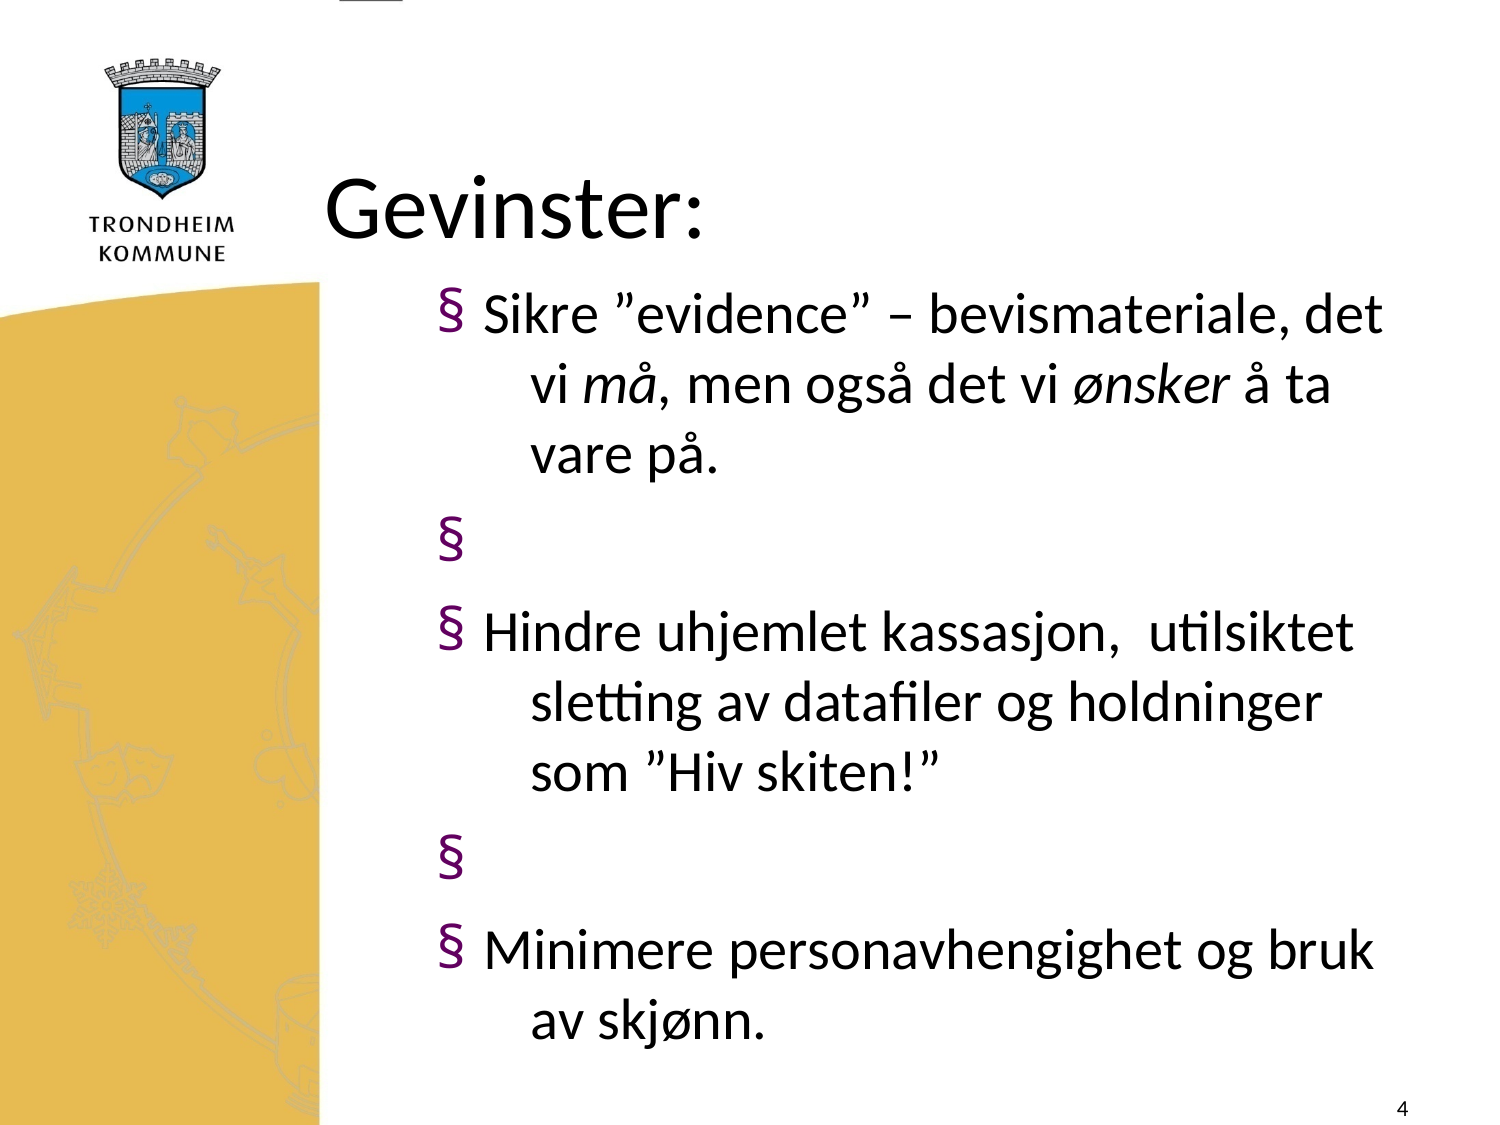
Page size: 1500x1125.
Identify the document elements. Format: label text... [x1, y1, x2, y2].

title Gevinster: [324, 29, 1477, 215]
text_box [1381, 1086, 1483, 1119]
list Sikre ”evidence” – bevismateriale, det vi må, men også det vi ønsker å ta vare på. Hindre uhjemlet kassasjon, utilsiktet sletting av datafiler og holdninger som ”Hiv skiten!” Minimere personavhengighet og bruk av skjønn. [271, 267, 1423, 1095]
